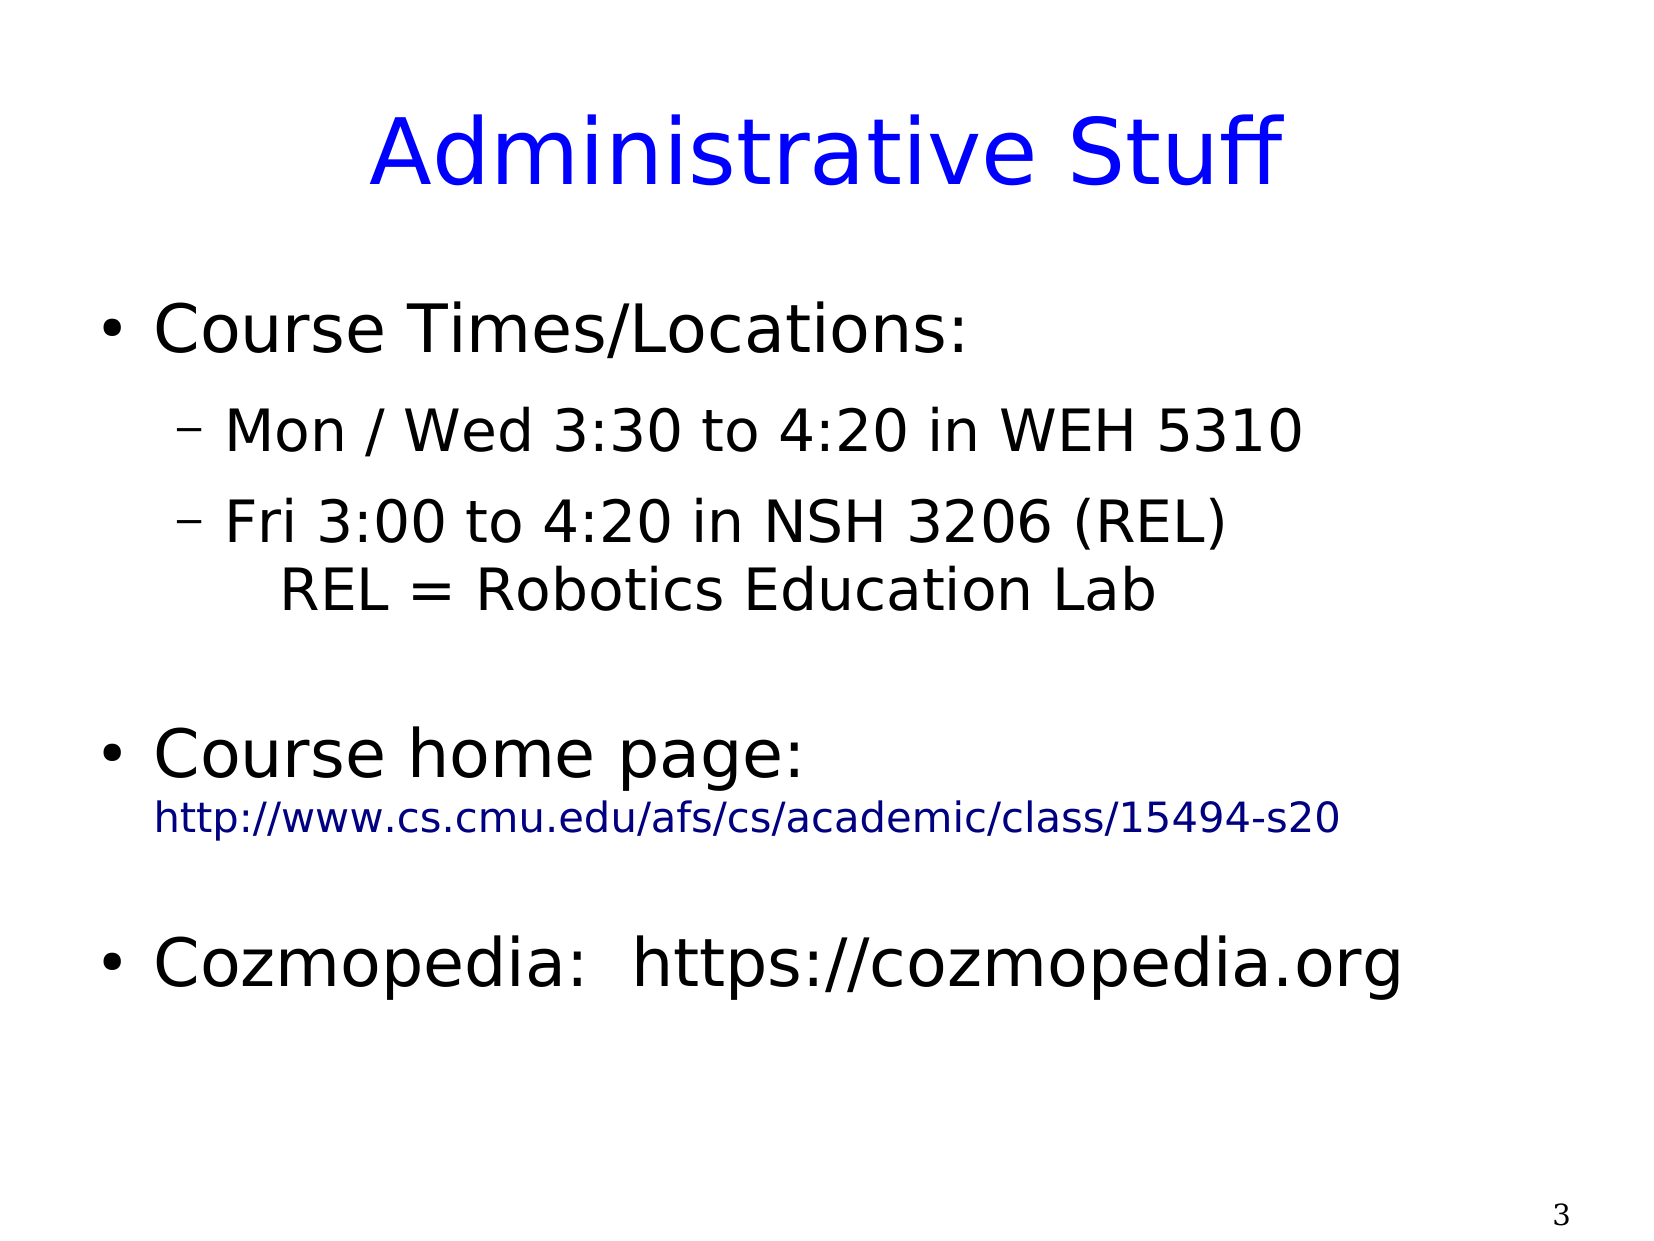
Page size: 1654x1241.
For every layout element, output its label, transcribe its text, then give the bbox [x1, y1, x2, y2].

list Course Times/Locations: Mon / Wed 3:30 to 4:20 in WEH 5310 Fri 3:00 to 4:20 in NSH 3206 (REL) REL = Robotics Education Lab Course home page: http://www.cs.cmu.edu/afs/cs/academic/class/15494-s20 Cozmopedia: https://cozmopedia.org [82, 290, 1571, 1141]
title Administrative Stuff [82, 49, 1571, 257]
